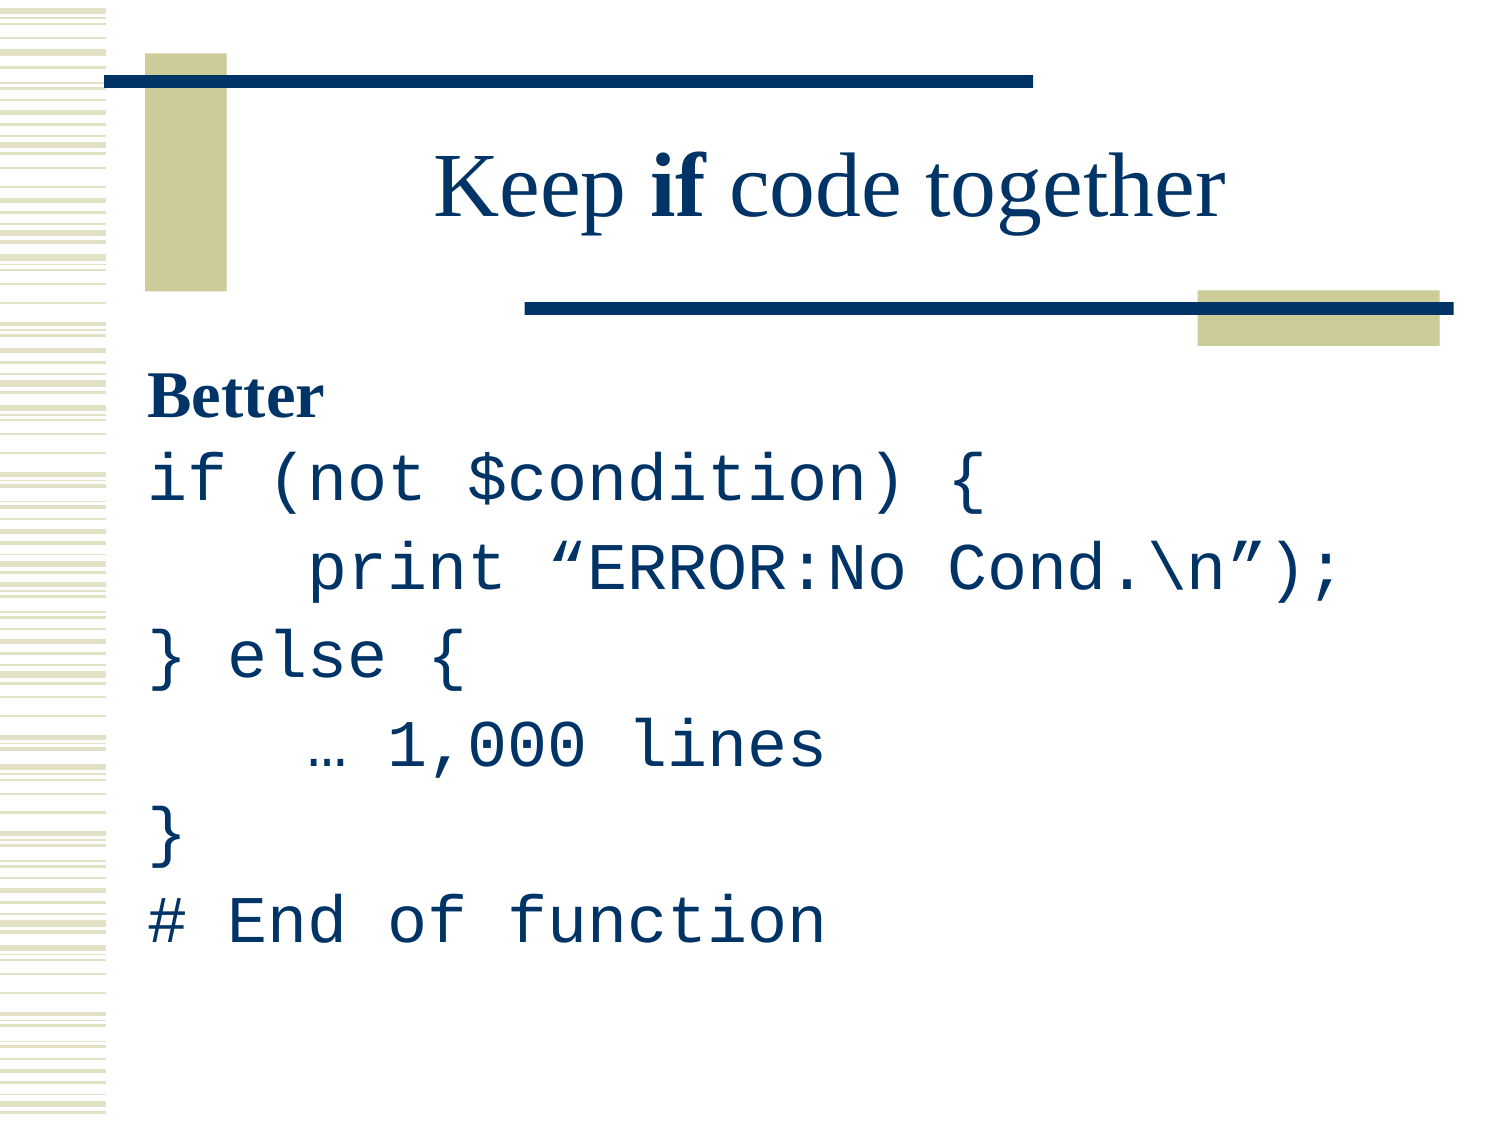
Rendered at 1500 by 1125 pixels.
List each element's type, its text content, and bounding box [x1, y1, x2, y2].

list Better if (not $condition) { print “ERROR:No Cond.\n”); } else { … 1,000 lines } # End of function [132, 363, 1439, 1000]
title Keep if code together [225, 99, 1436, 288]
